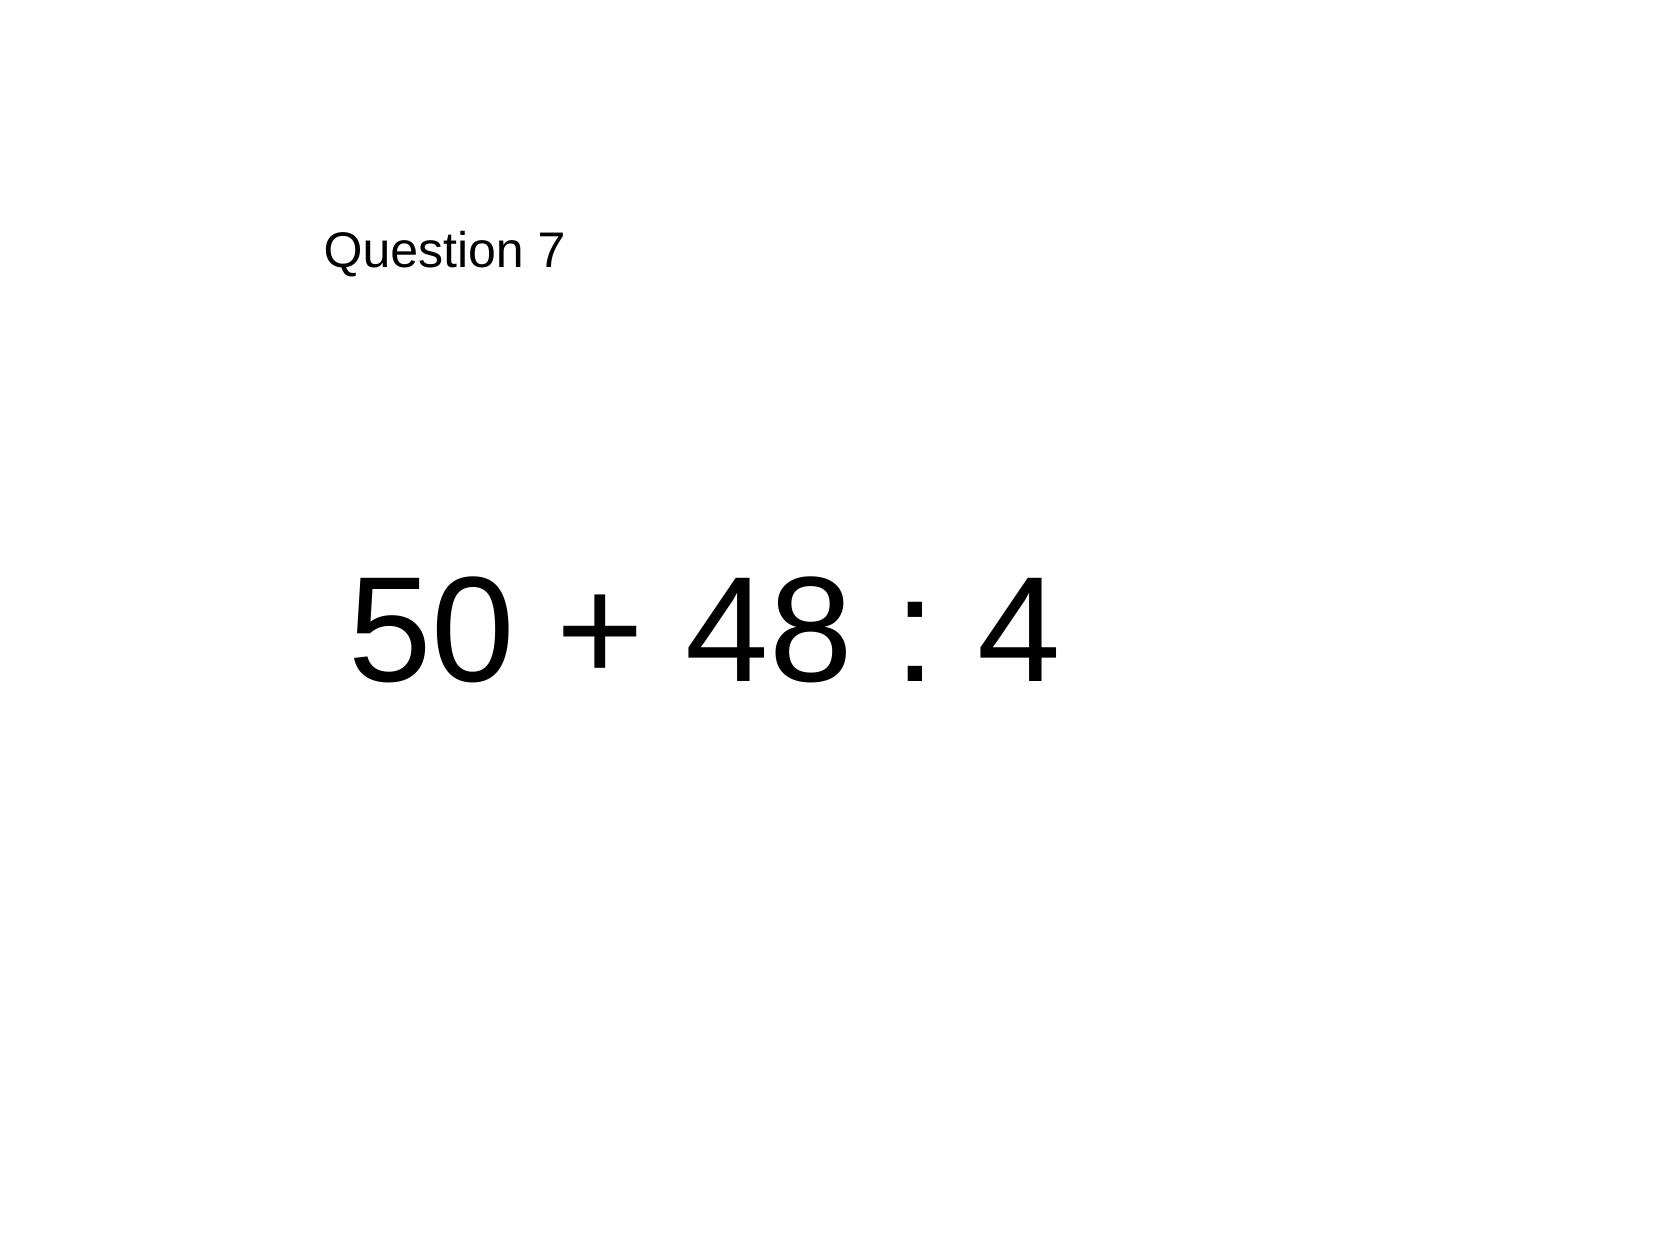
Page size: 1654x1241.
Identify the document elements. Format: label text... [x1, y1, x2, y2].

text_box Question 7 [309, 214, 581, 286]
text_box 50 + 48 : 4 [333, 538, 1078, 721]
